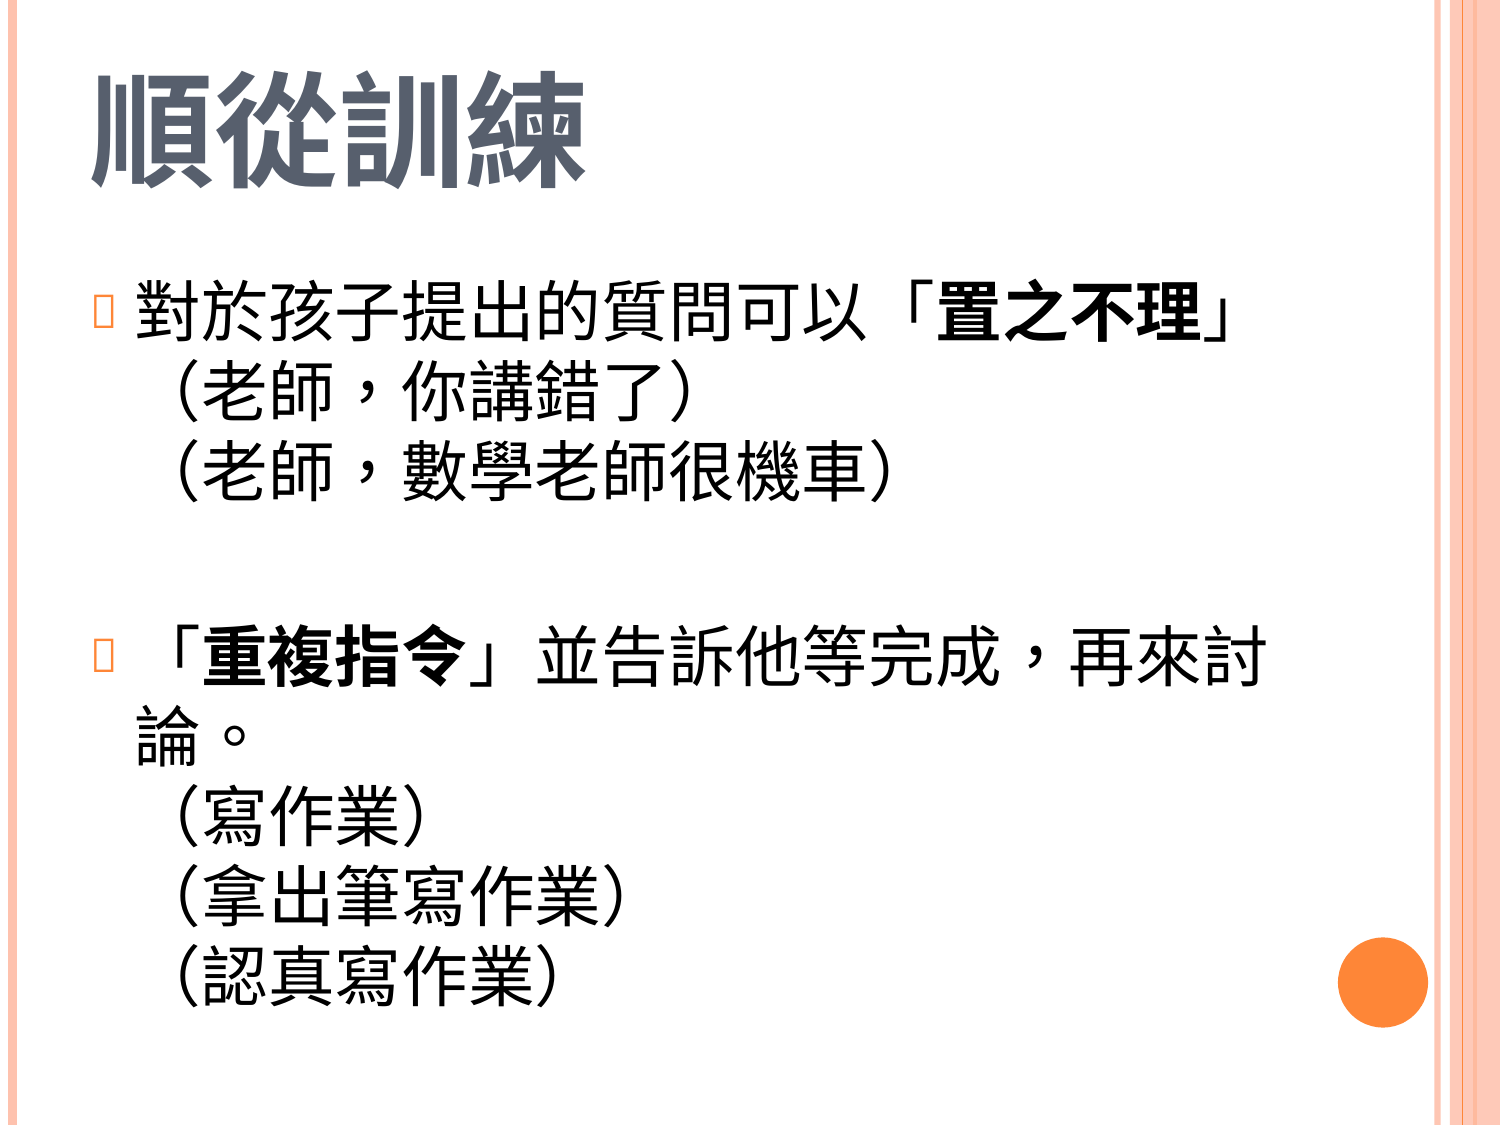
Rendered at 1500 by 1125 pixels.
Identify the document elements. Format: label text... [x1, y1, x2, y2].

list 對於孩子提出的質問可以「置之不理」 （老師，你講錯了） （老師，數學老師很機車） 「重複指令」並告訴他等完成，再來討論。 （寫作業） （拿出筆寫作業） （認真寫作業） [75, 262, 1300, 1062]
title 順從訓練 [75, 45, 1300, 233]
